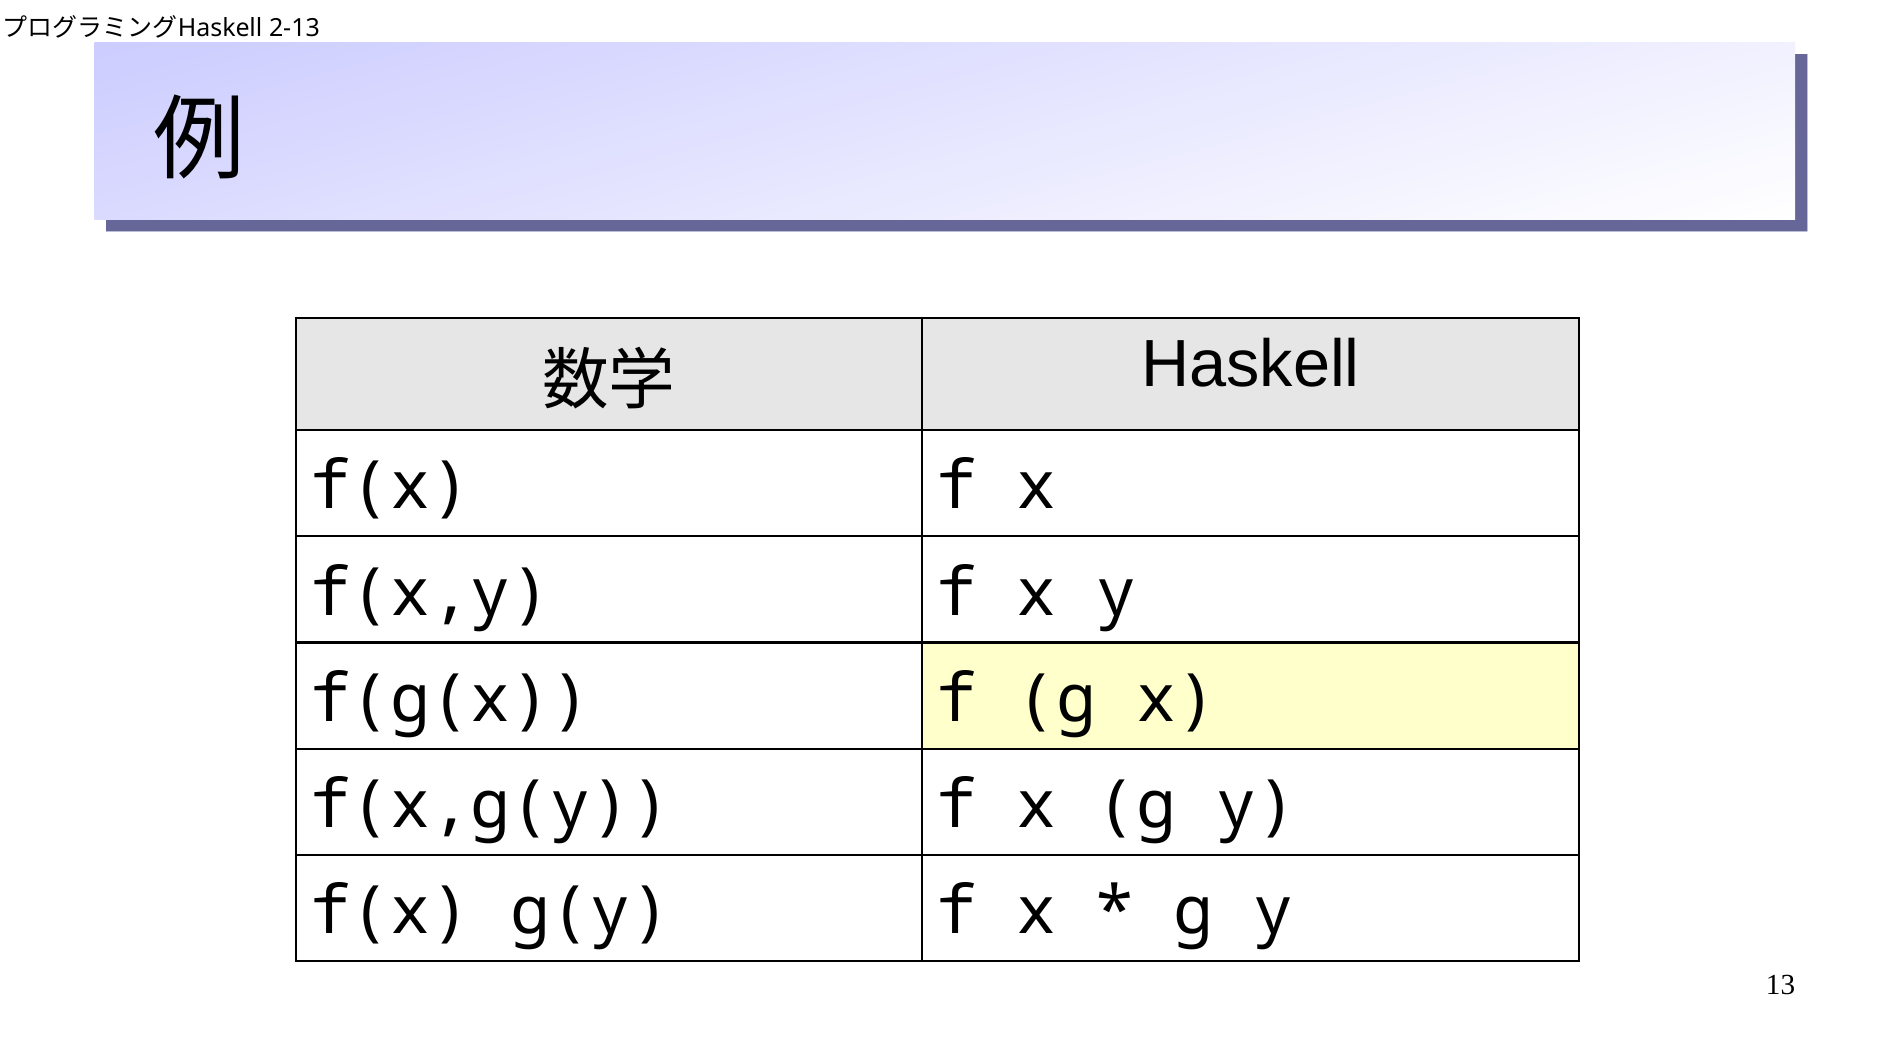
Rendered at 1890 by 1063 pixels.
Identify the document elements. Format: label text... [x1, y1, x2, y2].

table_cell f(x,y) [297, 537, 921, 641]
table_cell f x (g y) [923, 750, 1578, 854]
table_header Haskell [923, 319, 1578, 429]
table_cell f x [923, 431, 1578, 535]
table_header 数学 [297, 319, 921, 429]
table_cell f (g x) [923, 644, 1578, 748]
table_cell f(g(x)) [297, 644, 921, 748]
title 例 [94, 42, 1796, 220]
table_cell f(x) g(y) [297, 856, 921, 960]
table_cell f x * g y [923, 856, 1578, 960]
table_cell f(x,g(y)) [297, 750, 921, 854]
table_cell f x y [923, 537, 1578, 641]
table_cell f(x) [297, 431, 921, 535]
